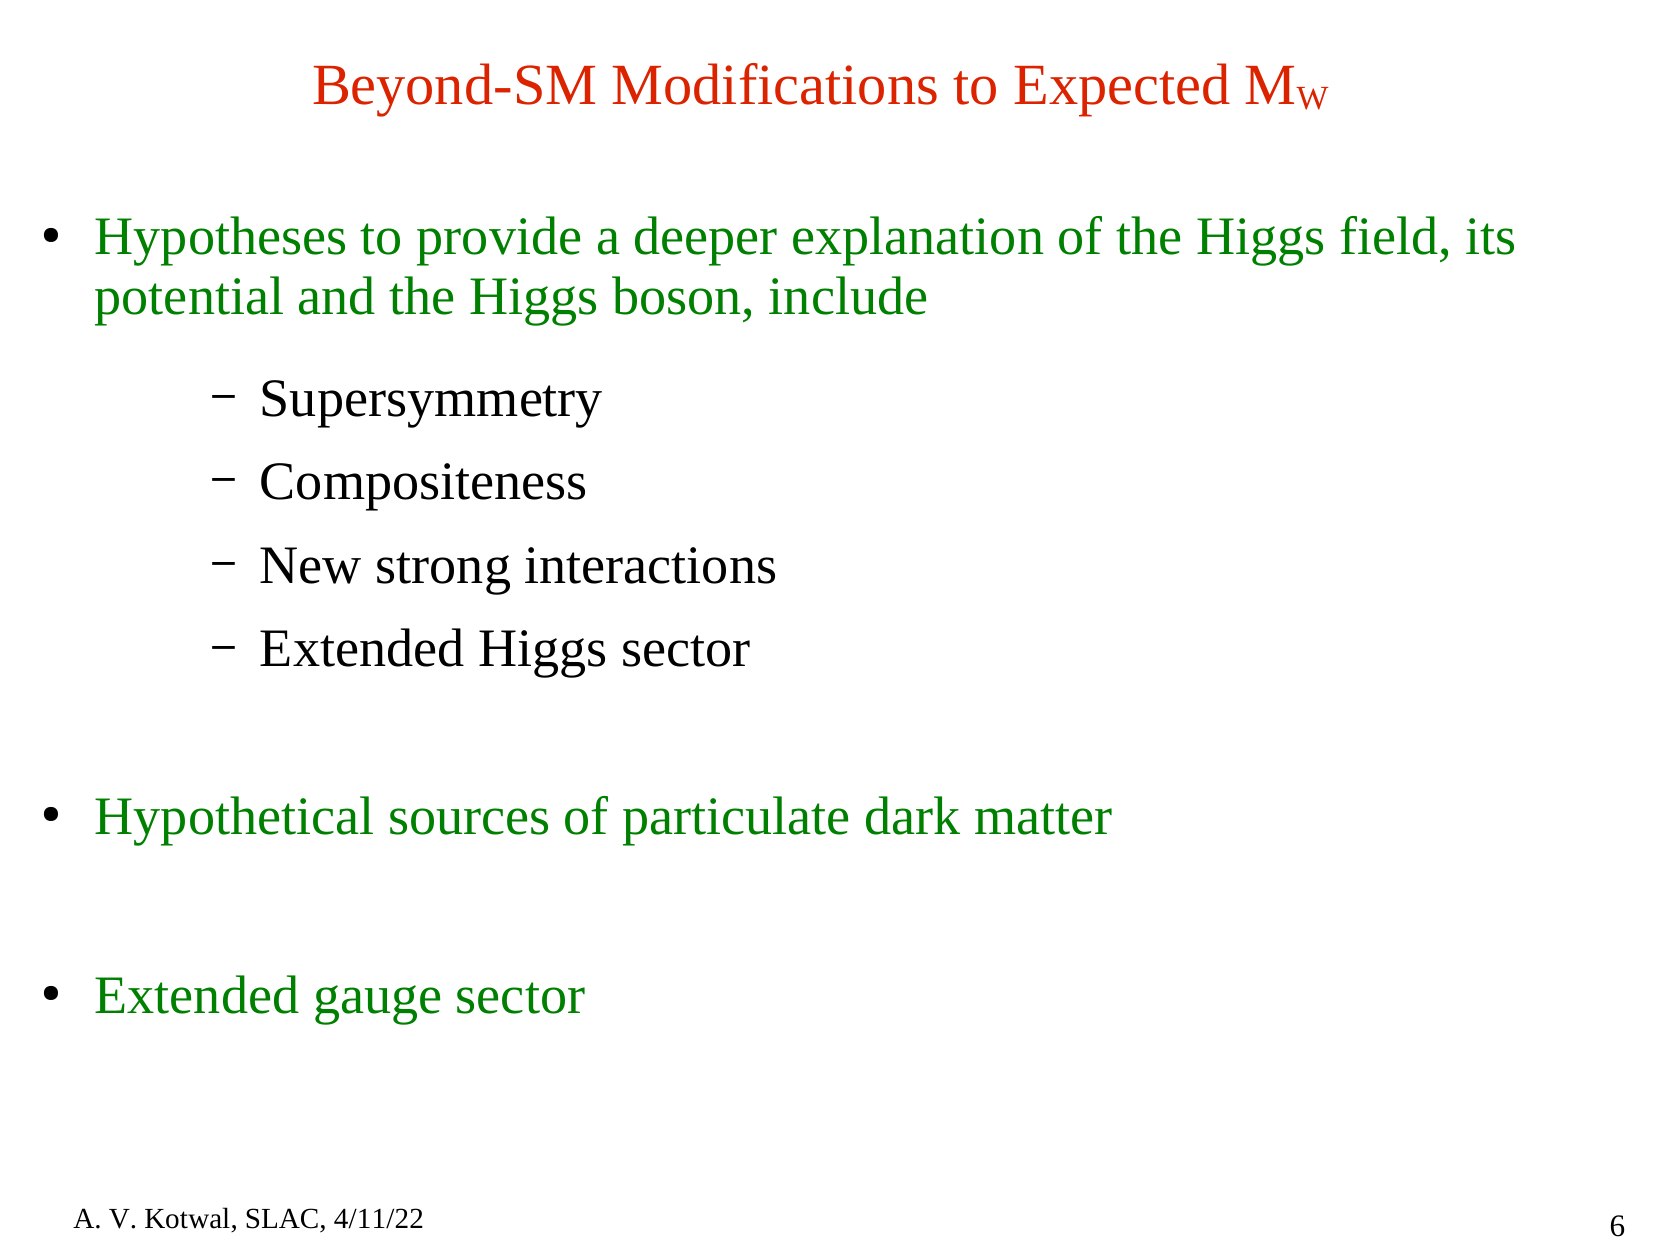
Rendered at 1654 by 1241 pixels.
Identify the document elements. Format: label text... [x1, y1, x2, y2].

list Hypotheses to provide a deeper explanation of the Higgs field, its potential and the Higgs boson, include Supersymmetry Compositeness New strong interactions Extended Higgs sector Hypothetical sources of particulate dark matter Extended gauge sector [23, 206, 1644, 1136]
title Beyond-SM Modifications to Expected MW [121, 8, 1534, 162]
